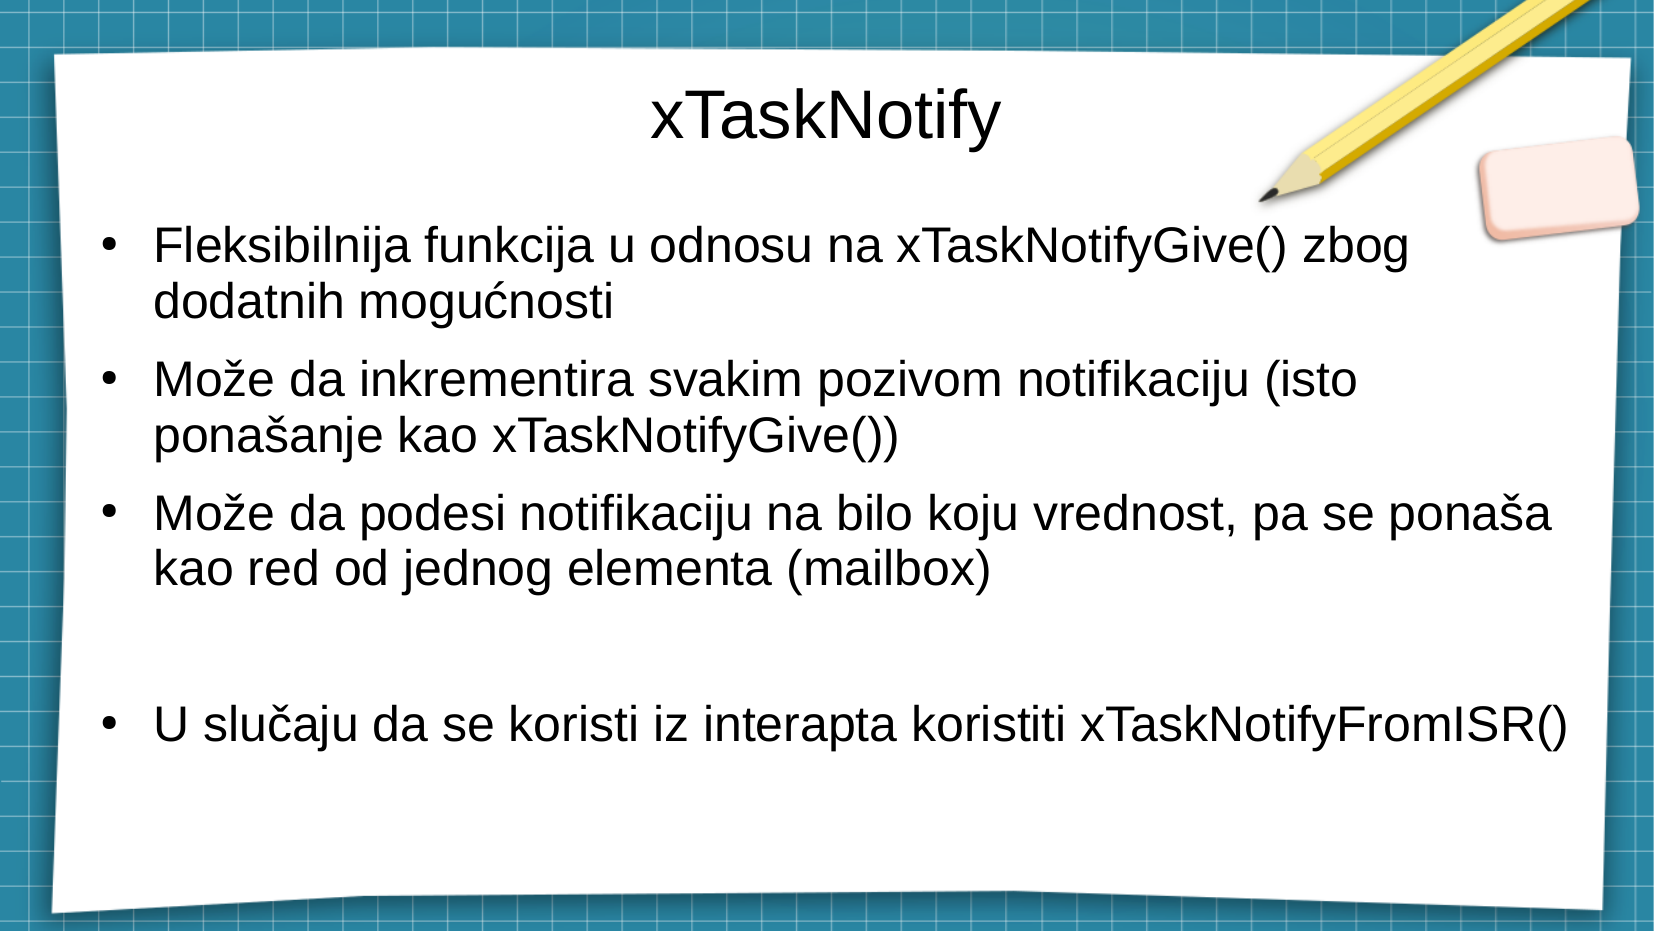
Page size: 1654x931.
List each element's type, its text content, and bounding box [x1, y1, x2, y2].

title xTaskNotify [82, 37, 1571, 193]
picture [0, 0, 1654, 931]
list Fleksibilnija funkcija u odnosu na xTaskNotifyGive() zbog dodatnih mogućnosti Može da inkrementira svakim pozivom notifikaciju (isto ponašanje kao xTaskNotifyGive()) Može da podesi notifikaciju na bilo koju vrednost, pa se ponaša kao red od jednog elementa (mailbox) U slučaju da se koristi iz interapta koristiti xTaskNotifyFromISR() [82, 217, 1571, 758]
